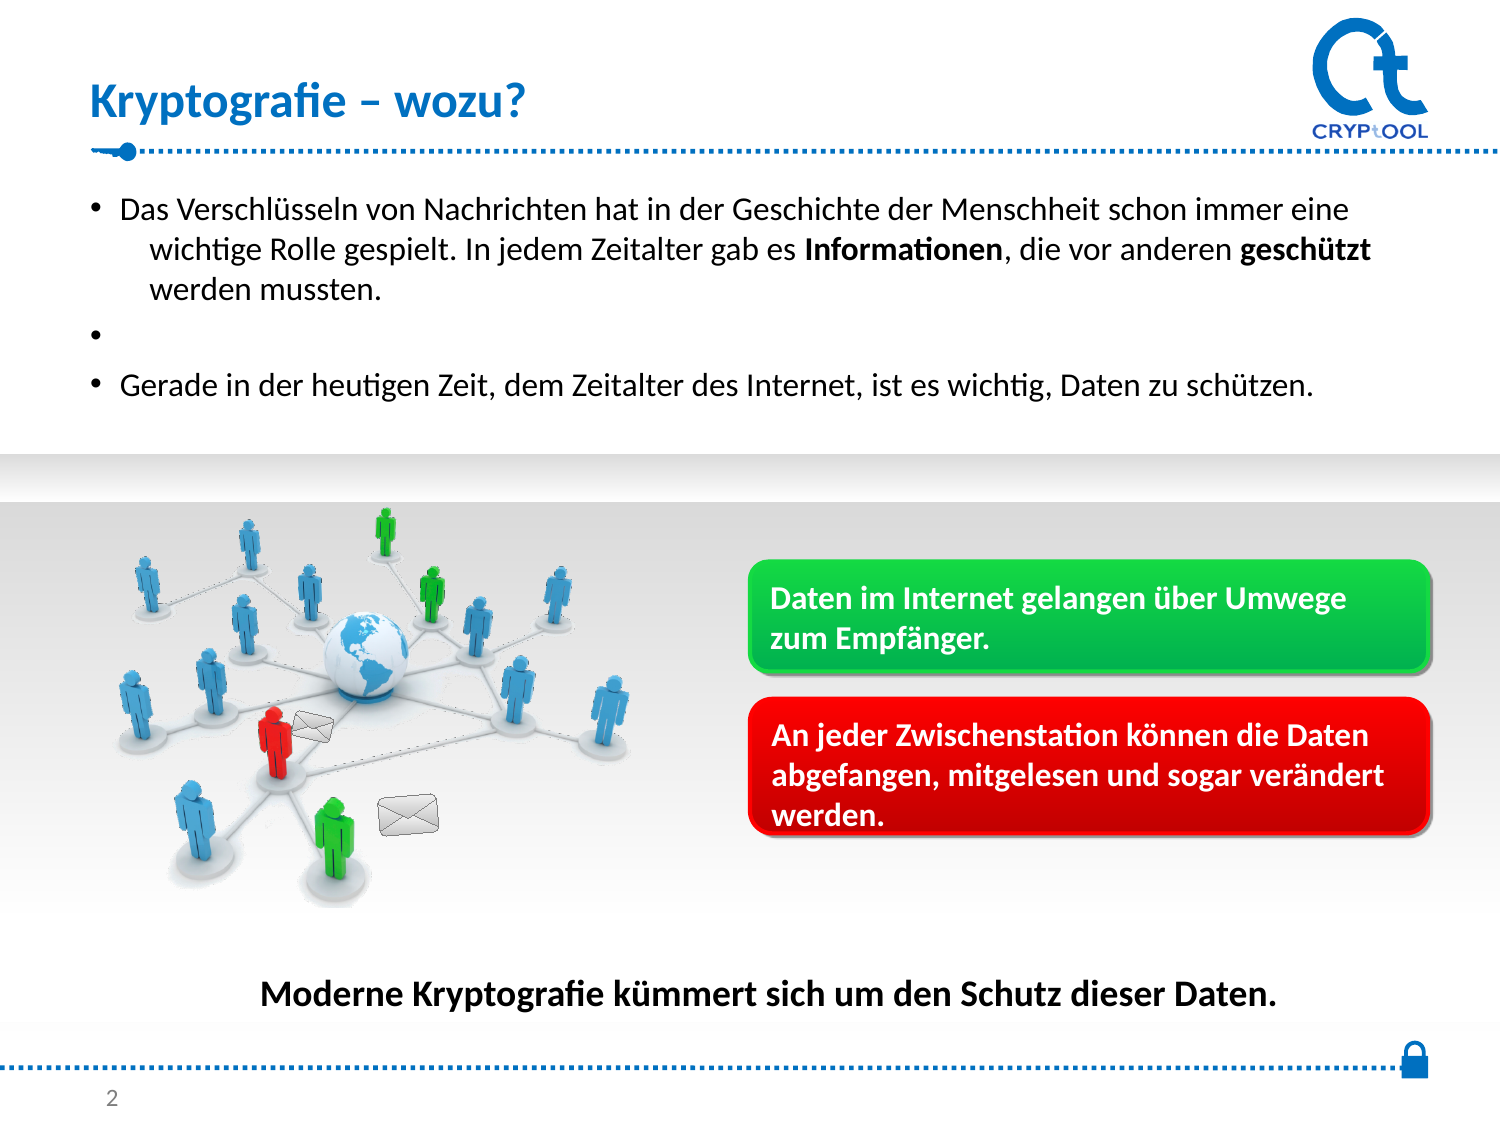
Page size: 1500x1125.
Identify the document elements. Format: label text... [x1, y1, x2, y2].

text_box [0, 454, 1500, 1022]
text_box 2 [90, 1074, 271, 1111]
text_box [291, 710, 334, 743]
text_box [377, 793, 439, 837]
title Kryptografie – wozu? [75, 45, 1426, 150]
text_box Moderne Kryptografie kümmert sich um den Schutz dieser Daten. [245, 961, 1428, 1021]
text_box An jeder Zwischenstation können die Daten abgefangen, mitgelesen und sogar verändert werden. [749, 698, 1429, 834]
list Das Verschlüsseln von Nachrichten hat in der Geschichte der Menschheit schon immer eine wichtige Rolle gespielt. In jedem Zeitalter gab es Informationen, die vor anderen geschützt werden mussten. Gerade in der heutigen Zeit, dem Zeitalter des Internet, ist es wichtig, Daten zu schützen. [75, 179, 1426, 923]
text_box Daten im Internet gelangen über Umwege zum Empfänger. [749, 561, 1429, 672]
picture [97, 500, 641, 908]
